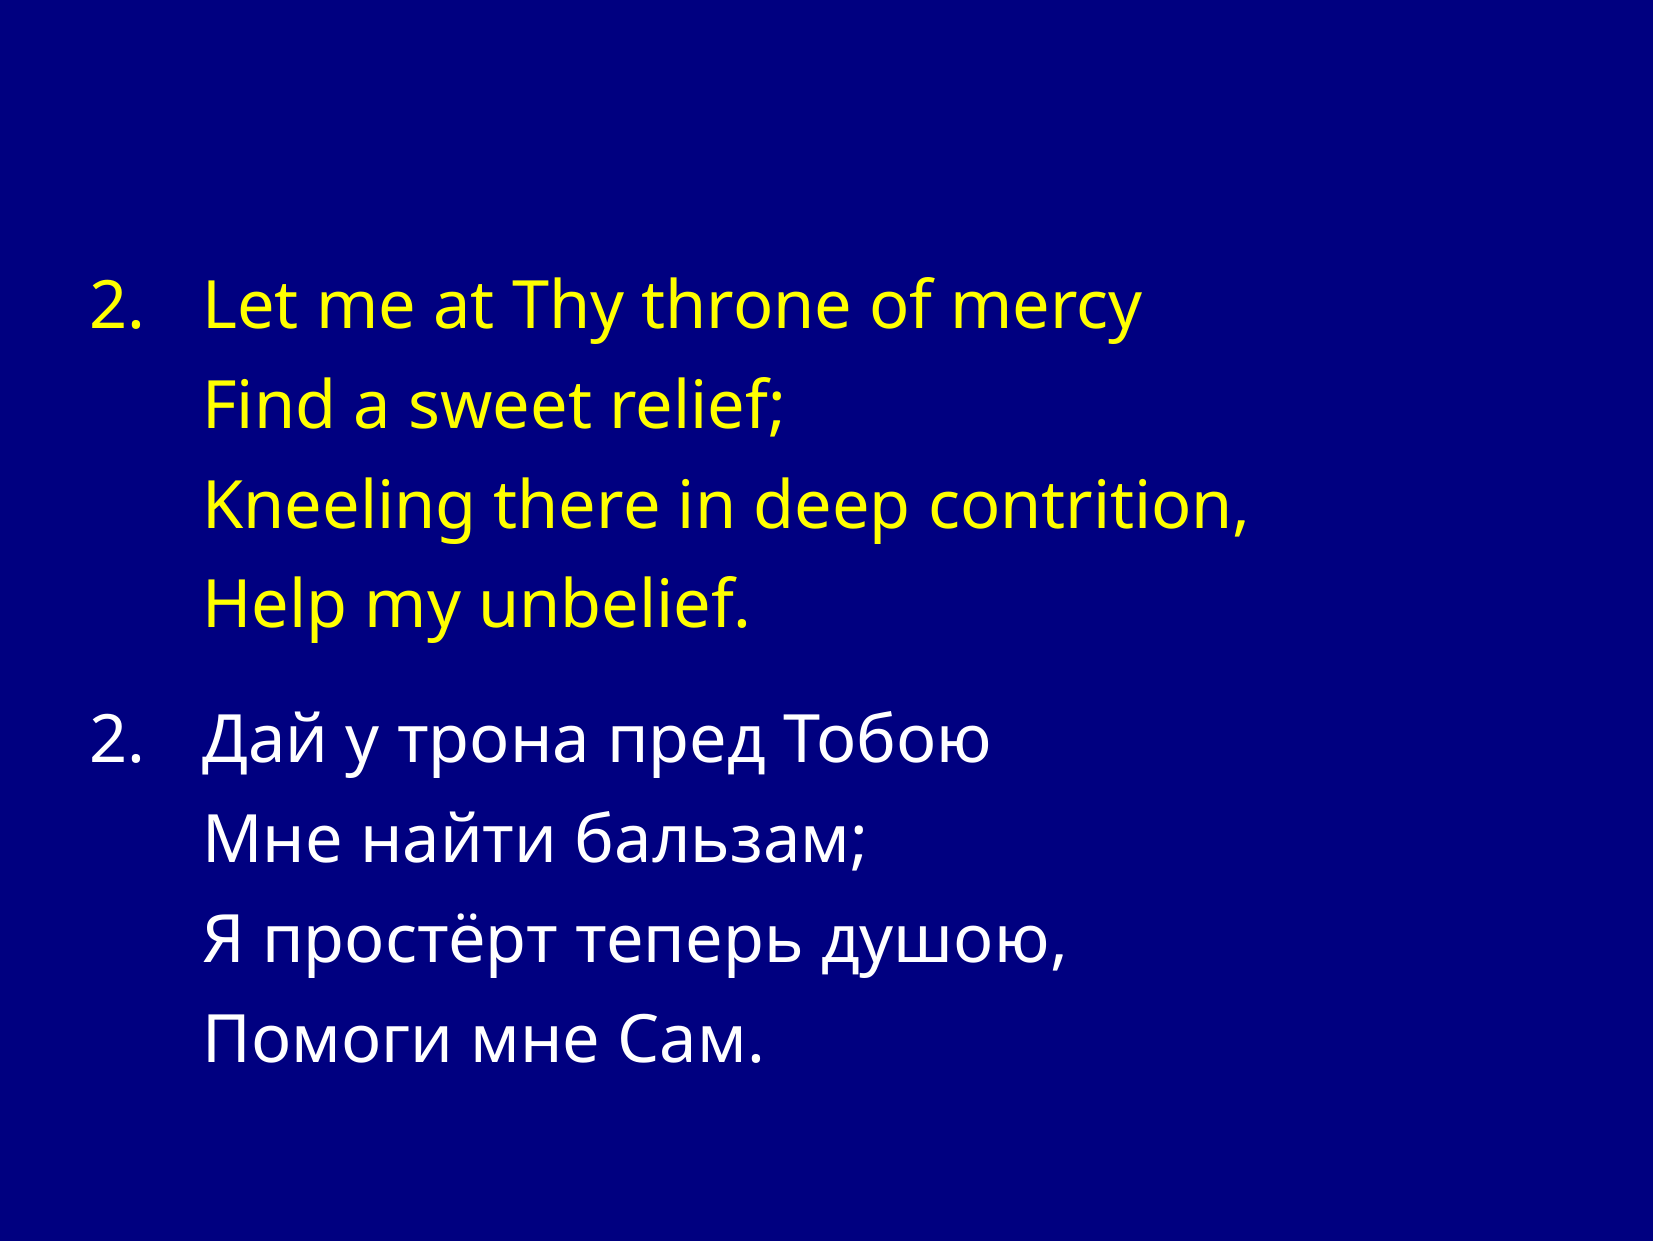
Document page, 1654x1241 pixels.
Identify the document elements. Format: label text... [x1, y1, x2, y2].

text_box 2. Let me at Thy throne of mercy Find a sweet relief; Kneeling there in deep contrition, Help my unbelief. [75, 150, 1576, 638]
text_box 2. Дай у трона пред Тобою Мне найти бальзам; Я простёрт теперь душою, Помоги мне Сам. [75, 675, 1576, 1163]
